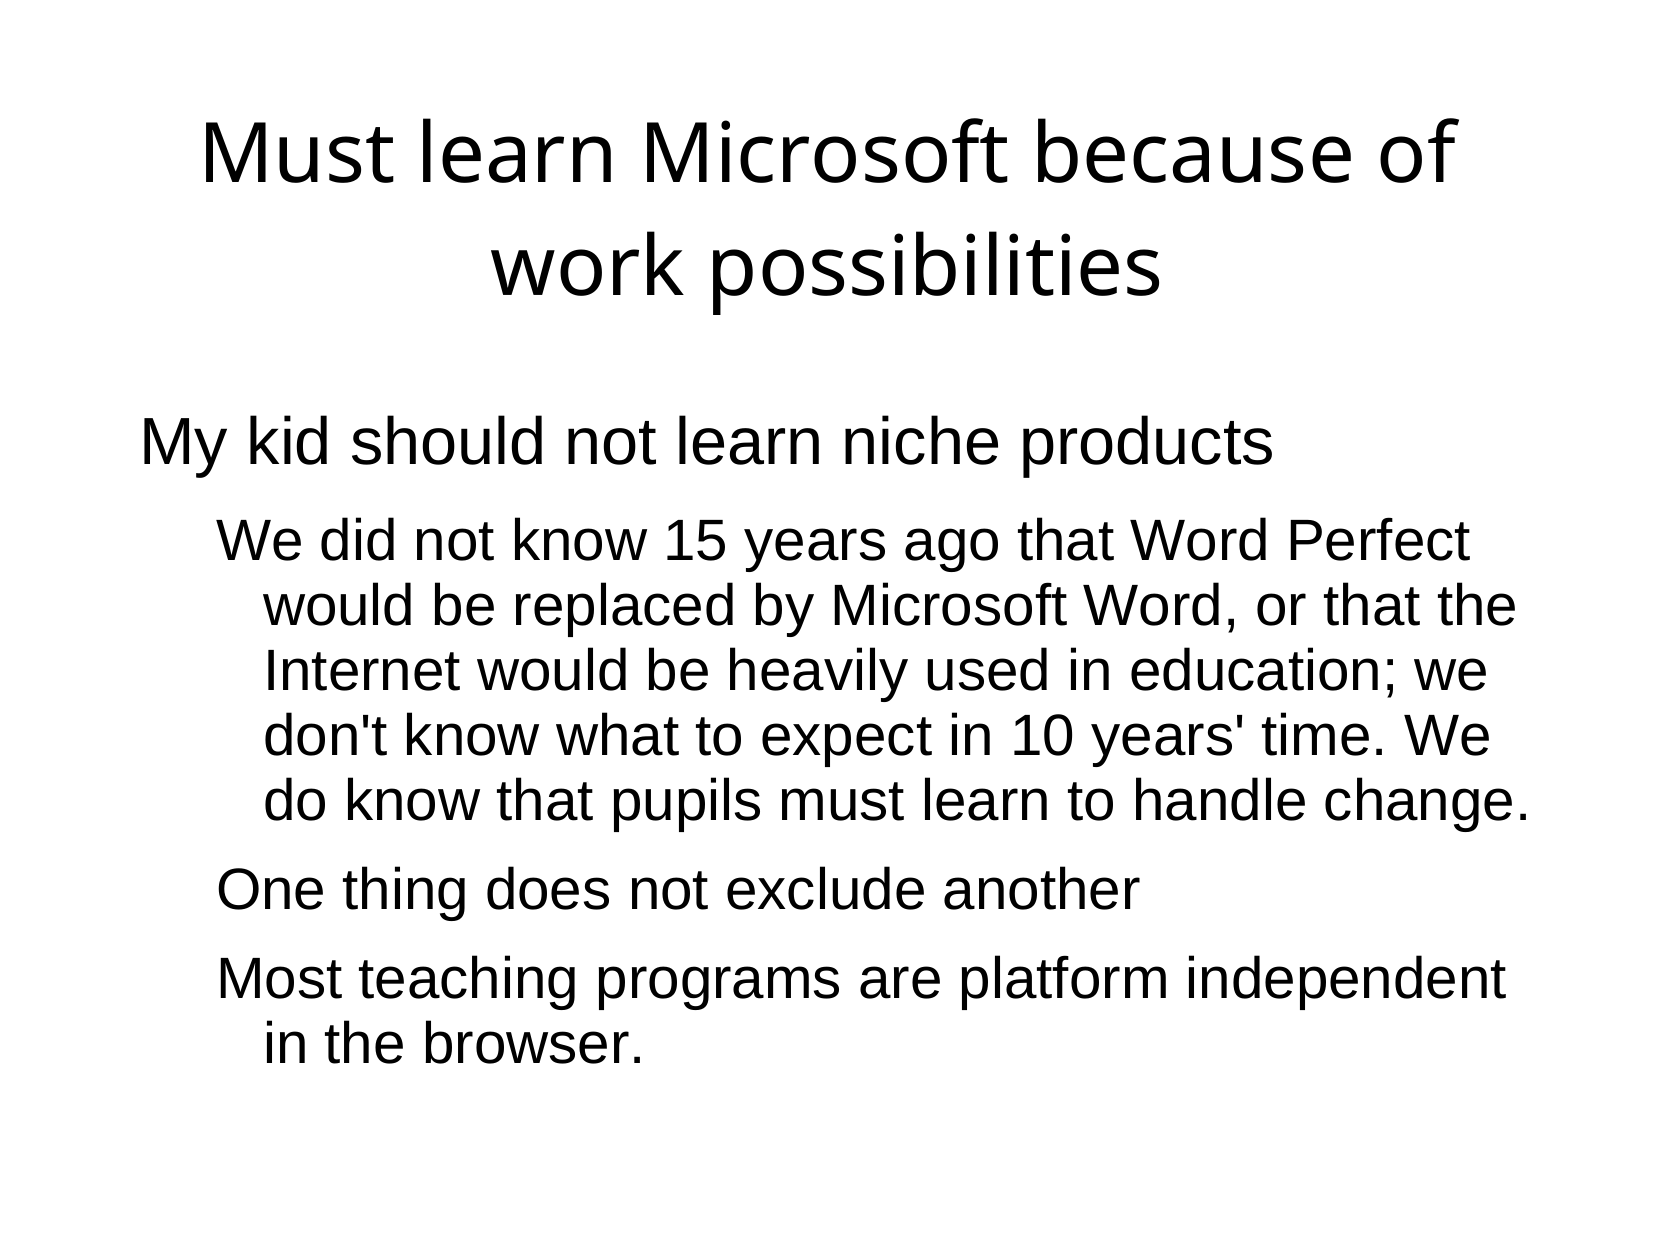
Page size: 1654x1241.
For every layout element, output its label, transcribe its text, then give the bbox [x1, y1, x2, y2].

list My kid should not learn niche products We did not know 15 years ago that Word Perfect would be replaced by Microsoft Word, or that the Internet would be heavily used in education; we don't know what to expect in 10 years' time. We do know that pupils must learn to handle change. One thing does not exclude another Most teaching programs are platform independent in the browser. [121, 403, 1534, 1147]
title Must learn Microsoft because of work possibilities [121, 89, 1534, 324]
